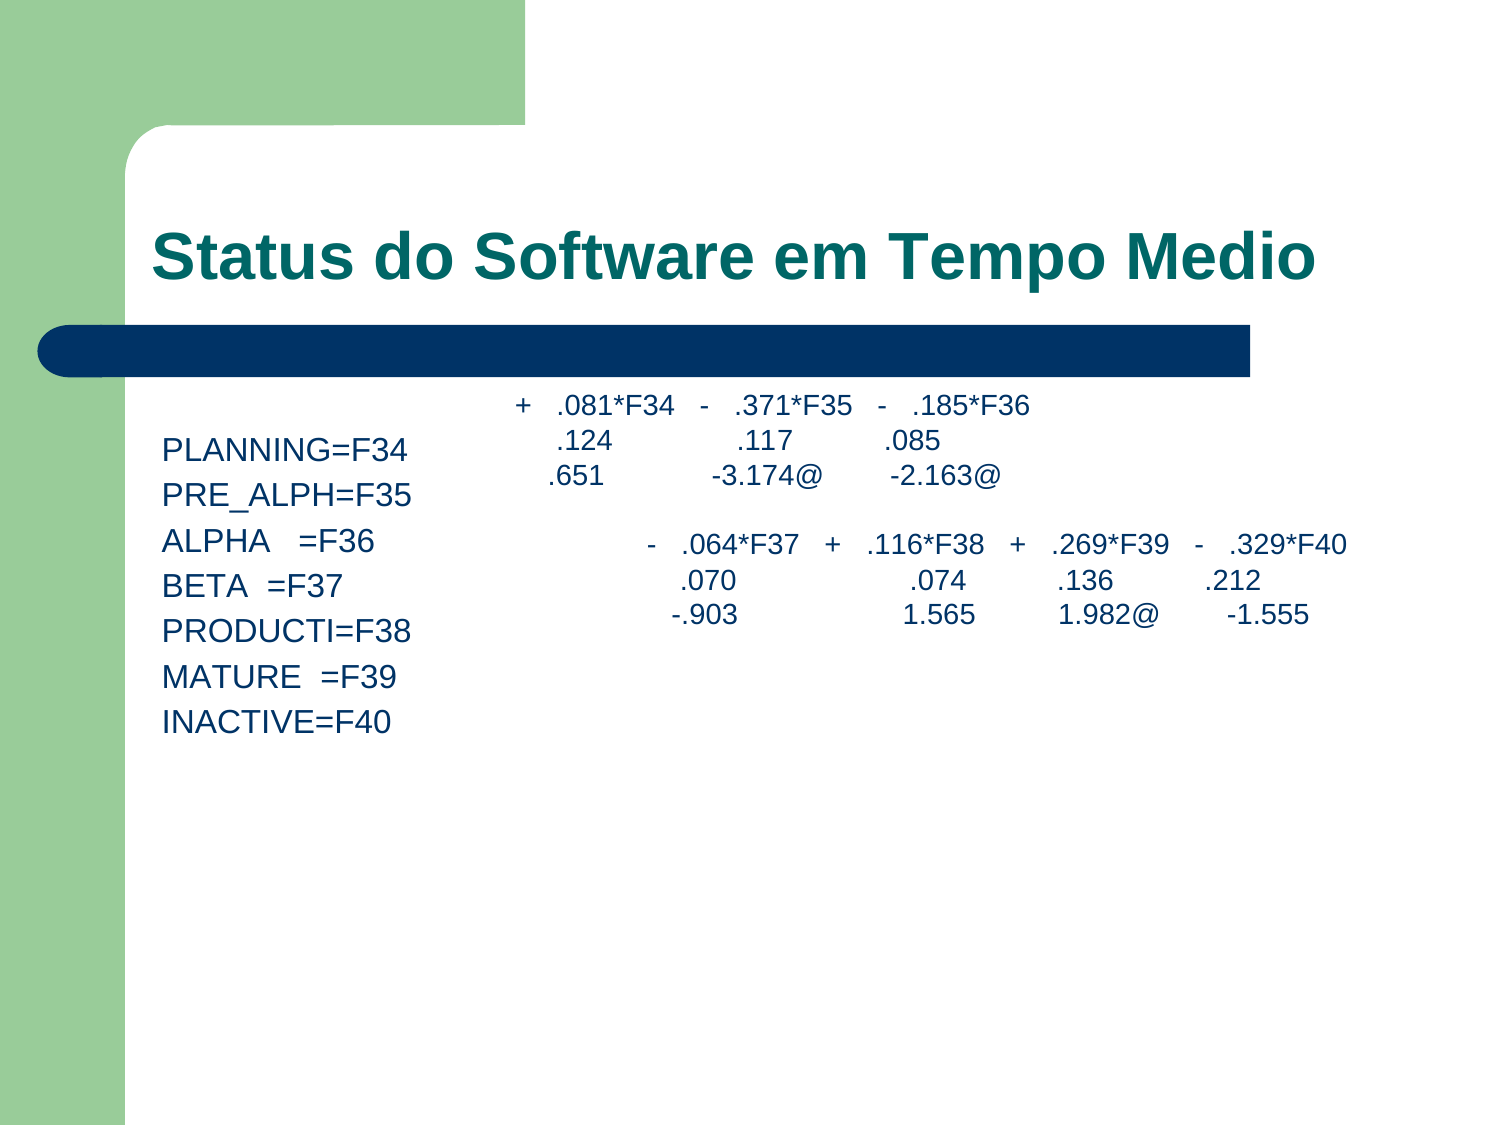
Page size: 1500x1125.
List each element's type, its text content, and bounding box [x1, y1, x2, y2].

text_box + .081*F34 - .371*F35 - .185*F36 .124 .117 .085 .651 -3.174@ -2.163@ - .064*F37 + .116*F38 + .269*F39 - .329*F40 .070 .074 .136 .212 -.903 1.565 1.982@ -1.555 [500, 378, 1463, 990]
list PLANNING=F34 PRE_ALPH=F35 ALPHA =F36 BETA =F37 PRODUCTI=F38 MATURE =F39 INACTIVE=F40 [137, 387, 1400, 999]
title Status do Software em Tempo Medio [136, 136, 1414, 301]
